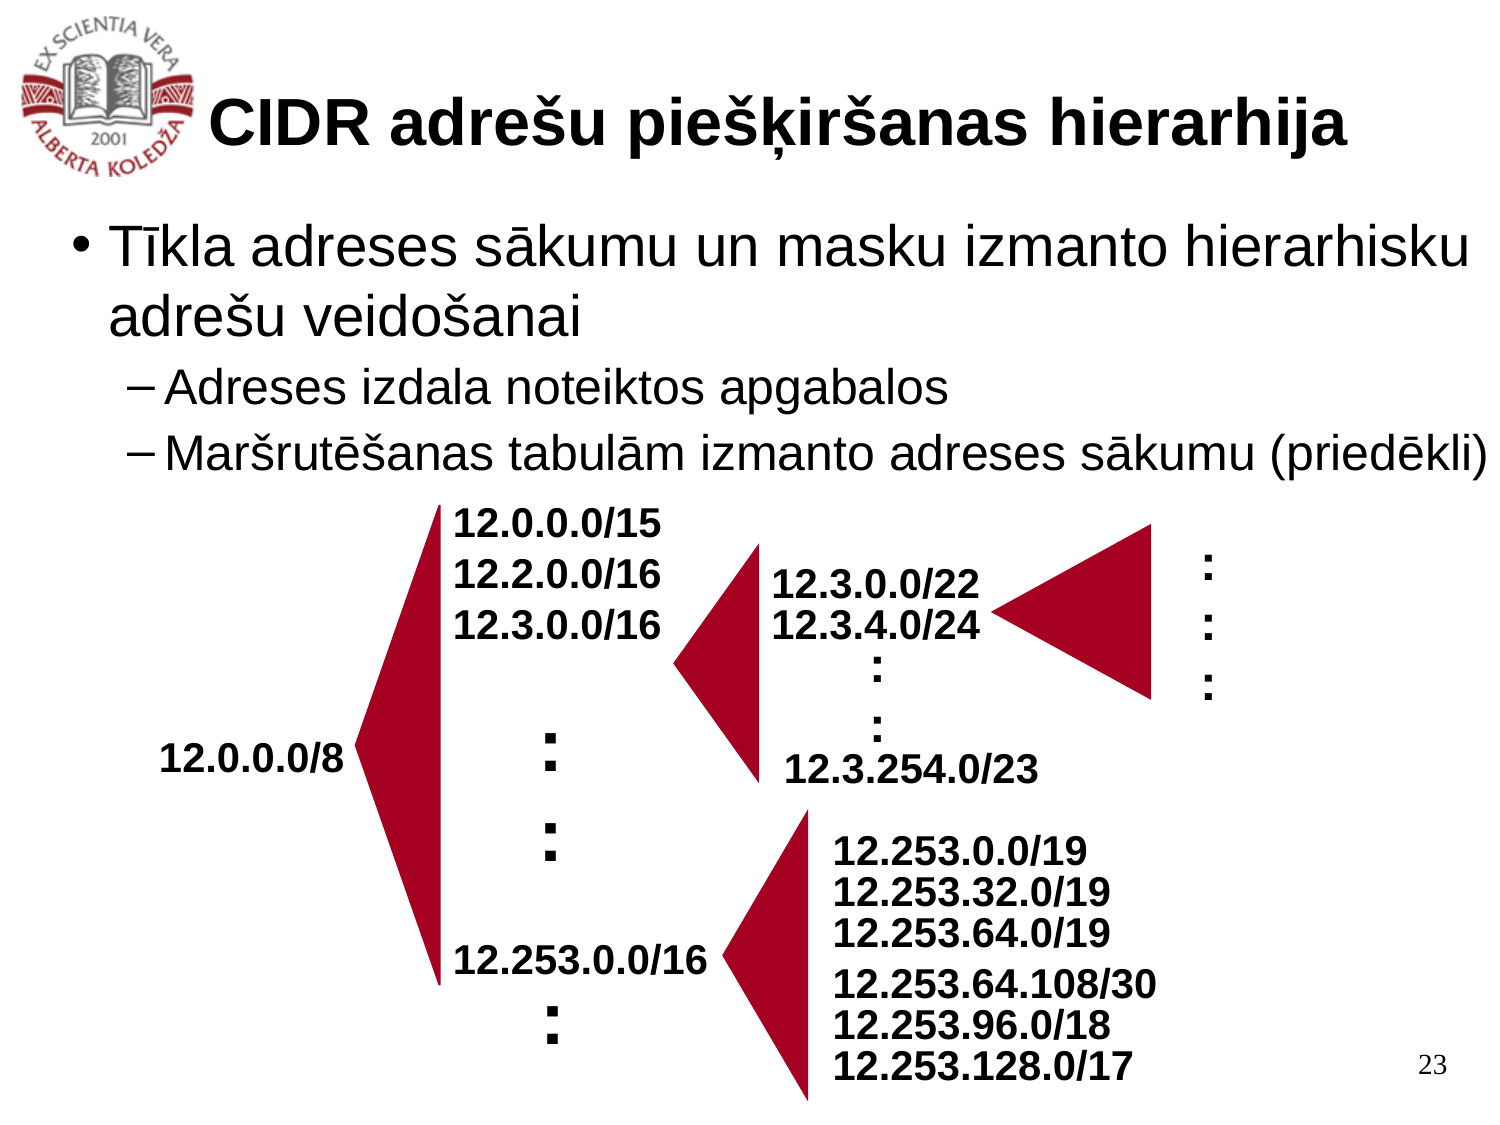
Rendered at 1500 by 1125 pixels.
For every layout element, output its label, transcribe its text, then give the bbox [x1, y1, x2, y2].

text_box 12.253.0.0/16 [437, 924, 724, 991]
text_box <skaitlis> [1312, 1037, 1463, 1101]
text_box 12.253.64.0/19 [817, 897, 1127, 949]
text_box 12.253.64.108/30 [817, 949, 1173, 1015]
text_box : : [523, 821, 579, 884]
text_box Tīkla adreses sākumu un masku izmanto hierarhisku adrešu veidošanai Adreses izdala noteiktos apgabalos Maršrutēšanas tabulām izmanto adreses sākumu (priedēkli) [56, 200, 1500, 821]
picture [21, 16, 194, 177]
text_box 12.253.0.0/19 [817, 821, 1104, 856]
text_box [723, 821, 808, 1098]
title CIDR adrešu piešķiršanas hierarhija [50, 62, 1447, 175]
text_box [382, 821, 440, 978]
text_box 12.253.32.0/19 [817, 856, 1127, 897]
text_box : [524, 962, 581, 1068]
text_box 12.253.128.0/17 [817, 1030, 1150, 1097]
text_box 12.253.96.0/18 [817, 990, 1127, 1030]
